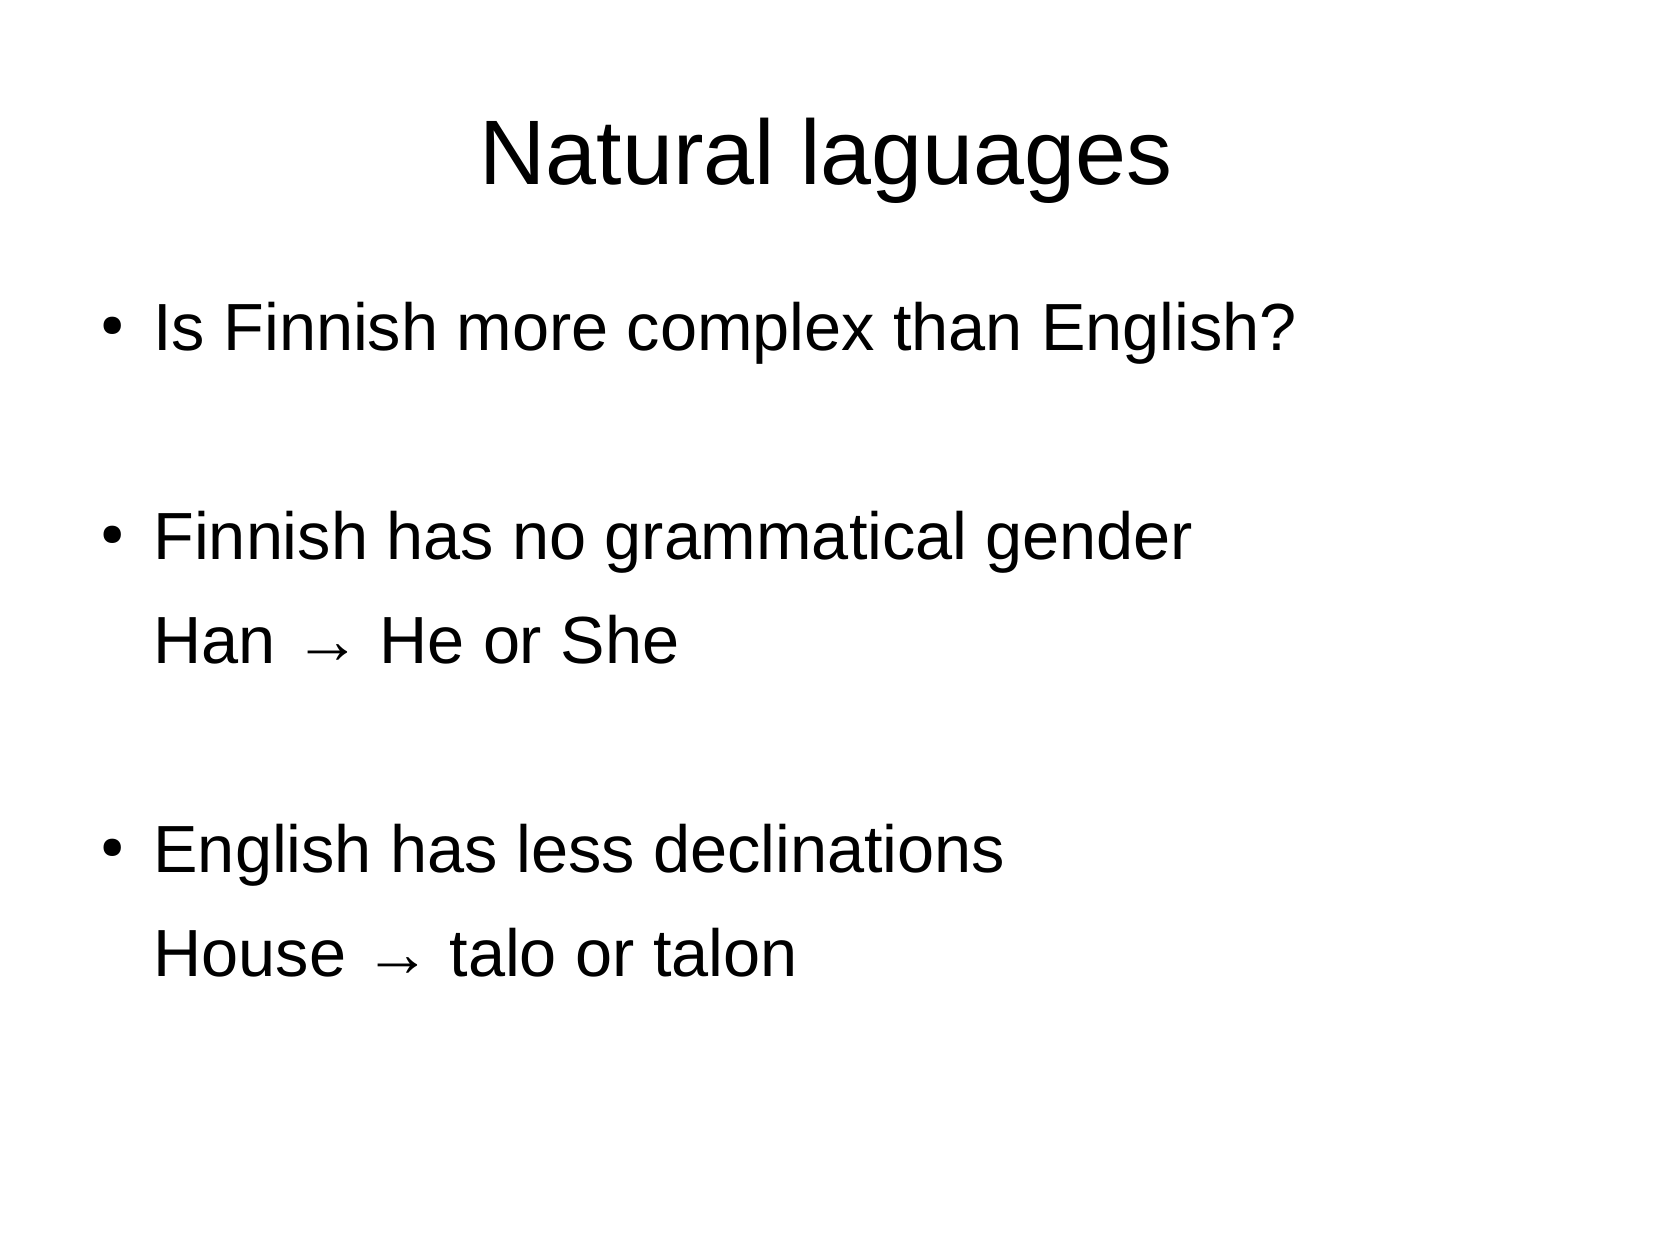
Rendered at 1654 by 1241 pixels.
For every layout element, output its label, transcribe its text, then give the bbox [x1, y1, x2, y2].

title Natural laguages [82, 49, 1571, 257]
list Is Finnish more complex than English? Finnish has no grammatical gender Han → He or She English has less declinations House → talo or talon [82, 290, 1571, 1010]
